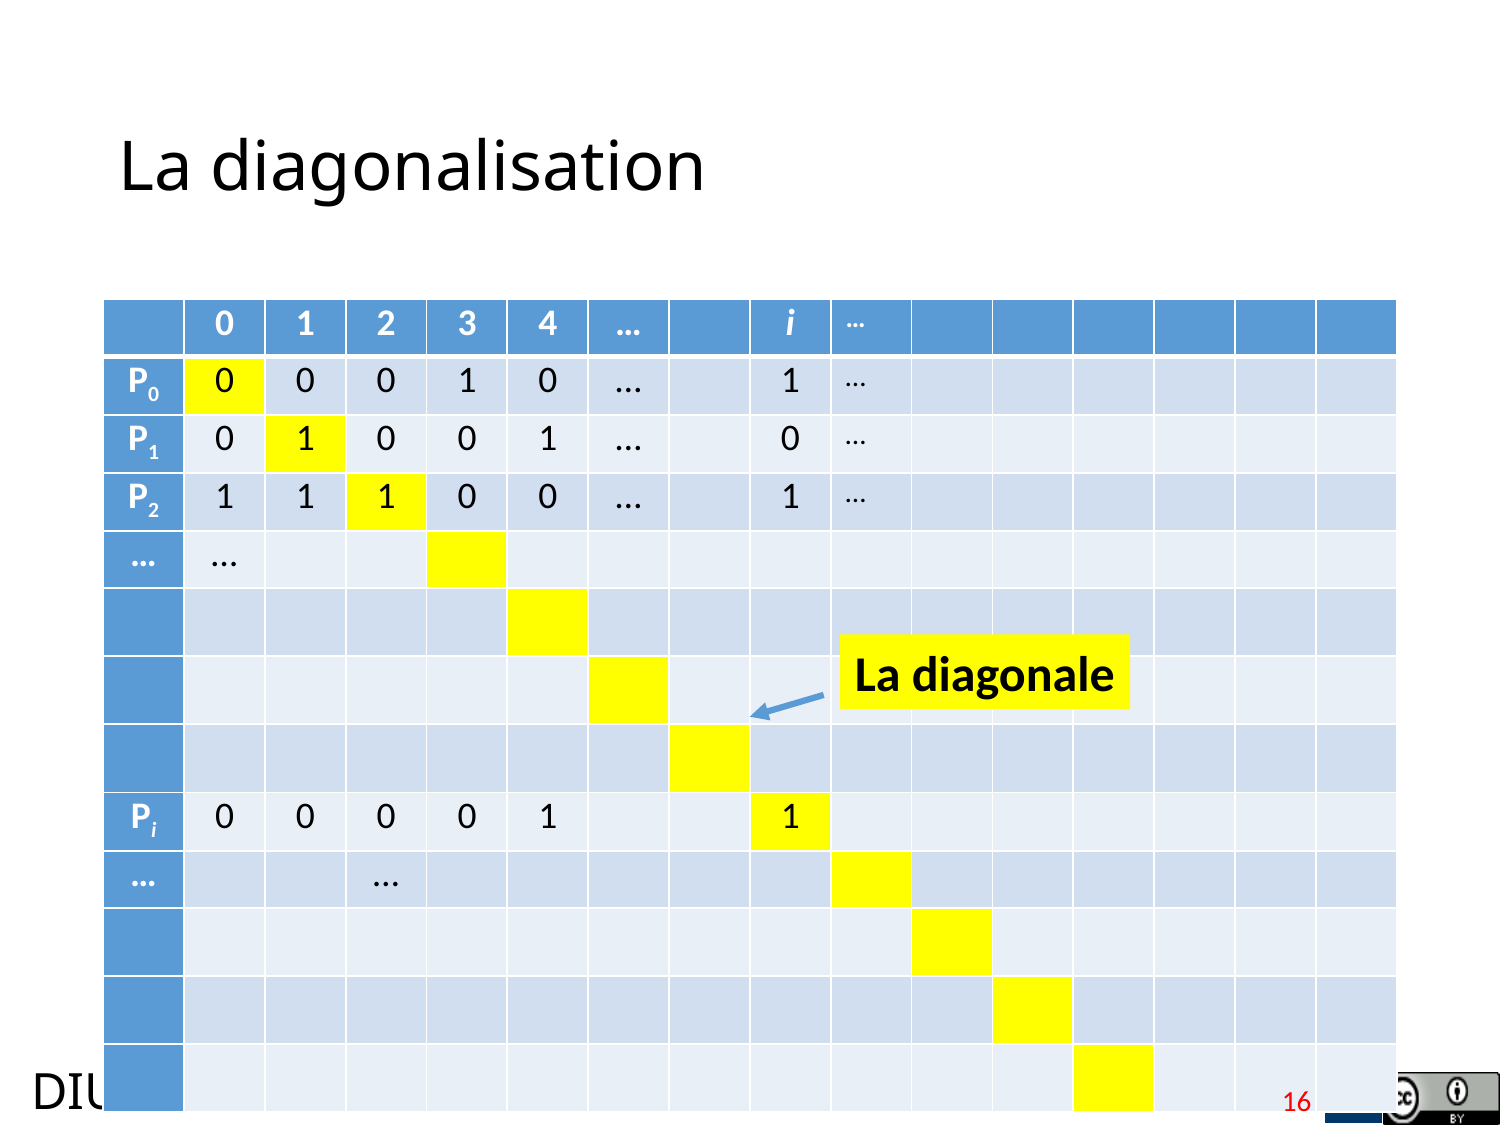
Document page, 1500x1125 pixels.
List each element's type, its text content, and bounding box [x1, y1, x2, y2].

table_cell [993, 852, 1072, 907]
table_cell P0 [104, 359, 183, 414]
picture [1383, 1072, 1500, 1125]
table_cell [1236, 532, 1315, 587]
table_cell … [104, 532, 183, 587]
table_cell [751, 657, 830, 723]
table_cell … [832, 359, 911, 414]
table_cell [347, 977, 426, 1043]
table_cell [912, 589, 992, 634]
table_cell [1236, 725, 1315, 792]
table_cell [347, 657, 426, 723]
table_cell [993, 977, 1072, 1043]
table_cell [1074, 589, 1153, 655]
table_cell 1 [266, 474, 345, 530]
table_cell [508, 977, 587, 1043]
table_cell [912, 977, 992, 1043]
table_cell [912, 416, 992, 472]
table_header [1155, 300, 1234, 354]
table_cell [912, 359, 992, 414]
table_cell [1317, 359, 1396, 414]
table_cell [670, 589, 749, 655]
table_cell [508, 725, 587, 792]
table_cell [1074, 852, 1153, 907]
table_cell … [185, 532, 264, 587]
table_cell [589, 657, 668, 723]
table_cell [427, 909, 506, 975]
table_cell [670, 359, 749, 414]
table_cell [670, 909, 749, 975]
table_cell 0 [427, 416, 506, 472]
table_cell [1155, 532, 1234, 587]
table_cell [670, 977, 749, 1043]
table_cell [1317, 793, 1396, 850]
table_header i [751, 300, 830, 354]
table_cell [589, 589, 668, 655]
table_cell 0 [347, 793, 426, 850]
table_cell 1 [347, 474, 426, 530]
table_cell P1 [104, 416, 183, 472]
table_cell … [347, 852, 426, 907]
table_cell 0 [751, 416, 830, 472]
table_cell [185, 909, 264, 975]
table_cell [427, 589, 506, 655]
table_cell [670, 474, 749, 530]
table_cell [832, 793, 911, 850]
table_cell [1074, 909, 1153, 975]
table_header 3 [427, 300, 506, 354]
table_cell [912, 793, 992, 850]
table_cell [185, 589, 264, 655]
table_cell [1236, 474, 1315, 530]
table_cell [1074, 657, 1153, 723]
table_cell [1155, 657, 1234, 723]
table_cell P2 [104, 474, 183, 530]
table_cell [266, 532, 345, 587]
table_header [912, 300, 992, 354]
table_cell [347, 909, 426, 975]
table_cell [1074, 532, 1153, 587]
table_cell 0 [508, 359, 587, 414]
table_cell [347, 1045, 426, 1111]
table_cell [1236, 793, 1315, 850]
table_cell [508, 532, 587, 587]
table_cell … [104, 852, 183, 907]
table_header [993, 300, 1072, 354]
table_cell [266, 977, 345, 1043]
table_cell [1155, 416, 1234, 472]
table_cell 0 [427, 793, 506, 850]
table_cell [508, 1045, 587, 1111]
table_cell [1074, 416, 1153, 472]
table_cell … [589, 359, 668, 414]
table_header 2 [347, 300, 426, 354]
table_cell [347, 589, 426, 655]
table_cell [1317, 532, 1396, 587]
table_cell [993, 793, 1072, 850]
table_cell [751, 589, 830, 655]
table_cell … [589, 416, 668, 472]
table_cell [347, 725, 426, 792]
table_cell 0 [508, 474, 587, 530]
table_cell [185, 657, 264, 723]
table_cell [1317, 725, 1396, 792]
table_cell [185, 1045, 264, 1111]
table_cell [912, 1045, 992, 1111]
table_cell [832, 909, 911, 975]
table_cell [670, 852, 749, 907]
table_header [104, 300, 183, 354]
table_cell [266, 1045, 345, 1111]
table_cell 0 [347, 359, 426, 414]
table_cell [1155, 589, 1234, 655]
table_cell [589, 852, 668, 907]
table_cell [1074, 793, 1153, 850]
table_cell [993, 532, 1072, 587]
table_cell [751, 1045, 830, 1111]
table_cell [1155, 793, 1234, 850]
table_cell [266, 725, 345, 792]
table_cell [993, 710, 1072, 723]
table_cell [751, 725, 830, 792]
table_cell [266, 909, 345, 975]
table_cell … [832, 416, 911, 472]
table_cell [266, 657, 345, 723]
table_cell 1 [508, 793, 587, 850]
table_cell [912, 725, 992, 792]
table_cell [1155, 725, 1234, 792]
table_cell [1236, 416, 1315, 472]
table_cell [1236, 1045, 1315, 1111]
table_cell … [832, 474, 911, 530]
title La diagonalisation [103, 59, 1397, 278]
table_cell 1 [751, 474, 830, 530]
table_cell [912, 474, 992, 530]
table_cell 1 [751, 359, 830, 414]
table_cell [832, 589, 911, 655]
table_cell [1236, 657, 1315, 723]
table_cell [508, 852, 587, 907]
table_cell [670, 725, 749, 792]
table_header [670, 300, 749, 354]
table_cell [670, 657, 749, 723]
table_cell [993, 589, 1072, 634]
table_cell [832, 852, 911, 907]
table_header [1074, 300, 1153, 354]
table_cell [1074, 977, 1153, 1043]
text_box La diagonale [840, 634, 1131, 710]
table_cell [751, 532, 830, 587]
table_cell [185, 725, 264, 792]
table_cell [1317, 977, 1396, 1043]
table_cell [1074, 1045, 1153, 1111]
table_cell 1 [751, 793, 830, 850]
table_cell [993, 725, 1072, 792]
table_cell 0 [185, 359, 264, 414]
table_cell [993, 359, 1072, 414]
table_cell [832, 725, 911, 792]
table_cell [670, 793, 749, 850]
table_cell [670, 532, 749, 587]
table_header … [832, 300, 911, 354]
table_cell [1317, 1045, 1396, 1111]
table_cell [427, 977, 506, 1043]
table_cell 0 [266, 359, 345, 414]
table_cell [1155, 977, 1234, 1043]
table_cell 1 [508, 416, 587, 472]
table_cell [832, 657, 911, 723]
table_cell [1317, 589, 1396, 655]
table_cell [1074, 725, 1153, 792]
table_cell [104, 977, 183, 1043]
table_cell [589, 977, 668, 1043]
table_cell [427, 852, 506, 907]
table_cell [104, 725, 183, 792]
table_header [1236, 300, 1315, 354]
table_cell [912, 710, 992, 723]
table_cell [508, 589, 587, 655]
table_cell [1317, 852, 1396, 907]
table_cell [589, 532, 668, 587]
table_cell [589, 1045, 668, 1111]
slide_number <numéro> [1240, 1070, 1327, 1125]
table_header 0 [185, 300, 264, 354]
table_cell [912, 532, 992, 587]
table_cell 1 [266, 416, 345, 472]
table_cell [104, 657, 183, 723]
table_cell [508, 657, 587, 723]
table_cell [185, 852, 264, 907]
table_cell [912, 852, 992, 907]
table_cell [1155, 359, 1234, 414]
table_cell [347, 532, 426, 587]
table_cell [427, 1045, 506, 1111]
table_cell … [589, 474, 668, 530]
table_cell [508, 909, 587, 975]
table_cell [751, 852, 830, 907]
table_cell [993, 474, 1072, 530]
table_cell [751, 909, 830, 975]
table_cell [832, 977, 911, 1043]
table_cell [589, 793, 668, 850]
table_cell [1155, 1045, 1234, 1111]
table_cell [912, 909, 992, 975]
table_cell [1317, 909, 1396, 975]
table_cell [993, 416, 1072, 472]
table_cell 0 [185, 793, 264, 850]
table_cell [993, 909, 1072, 975]
table_cell [832, 532, 911, 587]
table_cell 0 [427, 474, 506, 530]
table_cell [832, 1045, 911, 1111]
table_cell [1236, 909, 1315, 975]
table_cell [670, 1045, 749, 1111]
table_header 1 [266, 300, 345, 354]
picture [1327, 1113, 1382, 1123]
table_cell [1155, 474, 1234, 530]
table_cell [1236, 589, 1315, 655]
table_cell [1074, 474, 1153, 530]
table_cell [1155, 852, 1234, 907]
table_cell [185, 977, 264, 1043]
table_header … [589, 300, 668, 354]
table_cell 0 [185, 416, 264, 472]
table_cell [670, 416, 749, 472]
table_cell [104, 1045, 183, 1111]
table_cell [1317, 416, 1396, 472]
table_cell 0 [266, 793, 345, 850]
table_cell 1 [185, 474, 264, 530]
table_cell 0 [347, 416, 426, 472]
table_cell [427, 725, 506, 792]
table_header 4 [508, 300, 587, 354]
table_header [1317, 300, 1396, 354]
table_cell [104, 589, 183, 655]
table_cell [427, 657, 506, 723]
table_cell [589, 909, 668, 975]
table_cell [427, 532, 506, 587]
table_cell [589, 725, 668, 792]
table_cell [1317, 657, 1396, 723]
table_cell [266, 852, 345, 907]
table_cell Pi [104, 793, 183, 850]
table_cell [104, 909, 183, 975]
table_cell [1236, 359, 1315, 414]
table_cell 1 [427, 359, 506, 414]
table_cell [751, 977, 830, 1043]
table_cell [1074, 359, 1153, 414]
table_cell [1155, 909, 1234, 975]
table_cell [993, 1045, 1072, 1111]
table_cell [1236, 852, 1315, 907]
table_cell [266, 589, 345, 655]
table_cell [1236, 977, 1315, 1043]
table_cell [1317, 474, 1396, 530]
